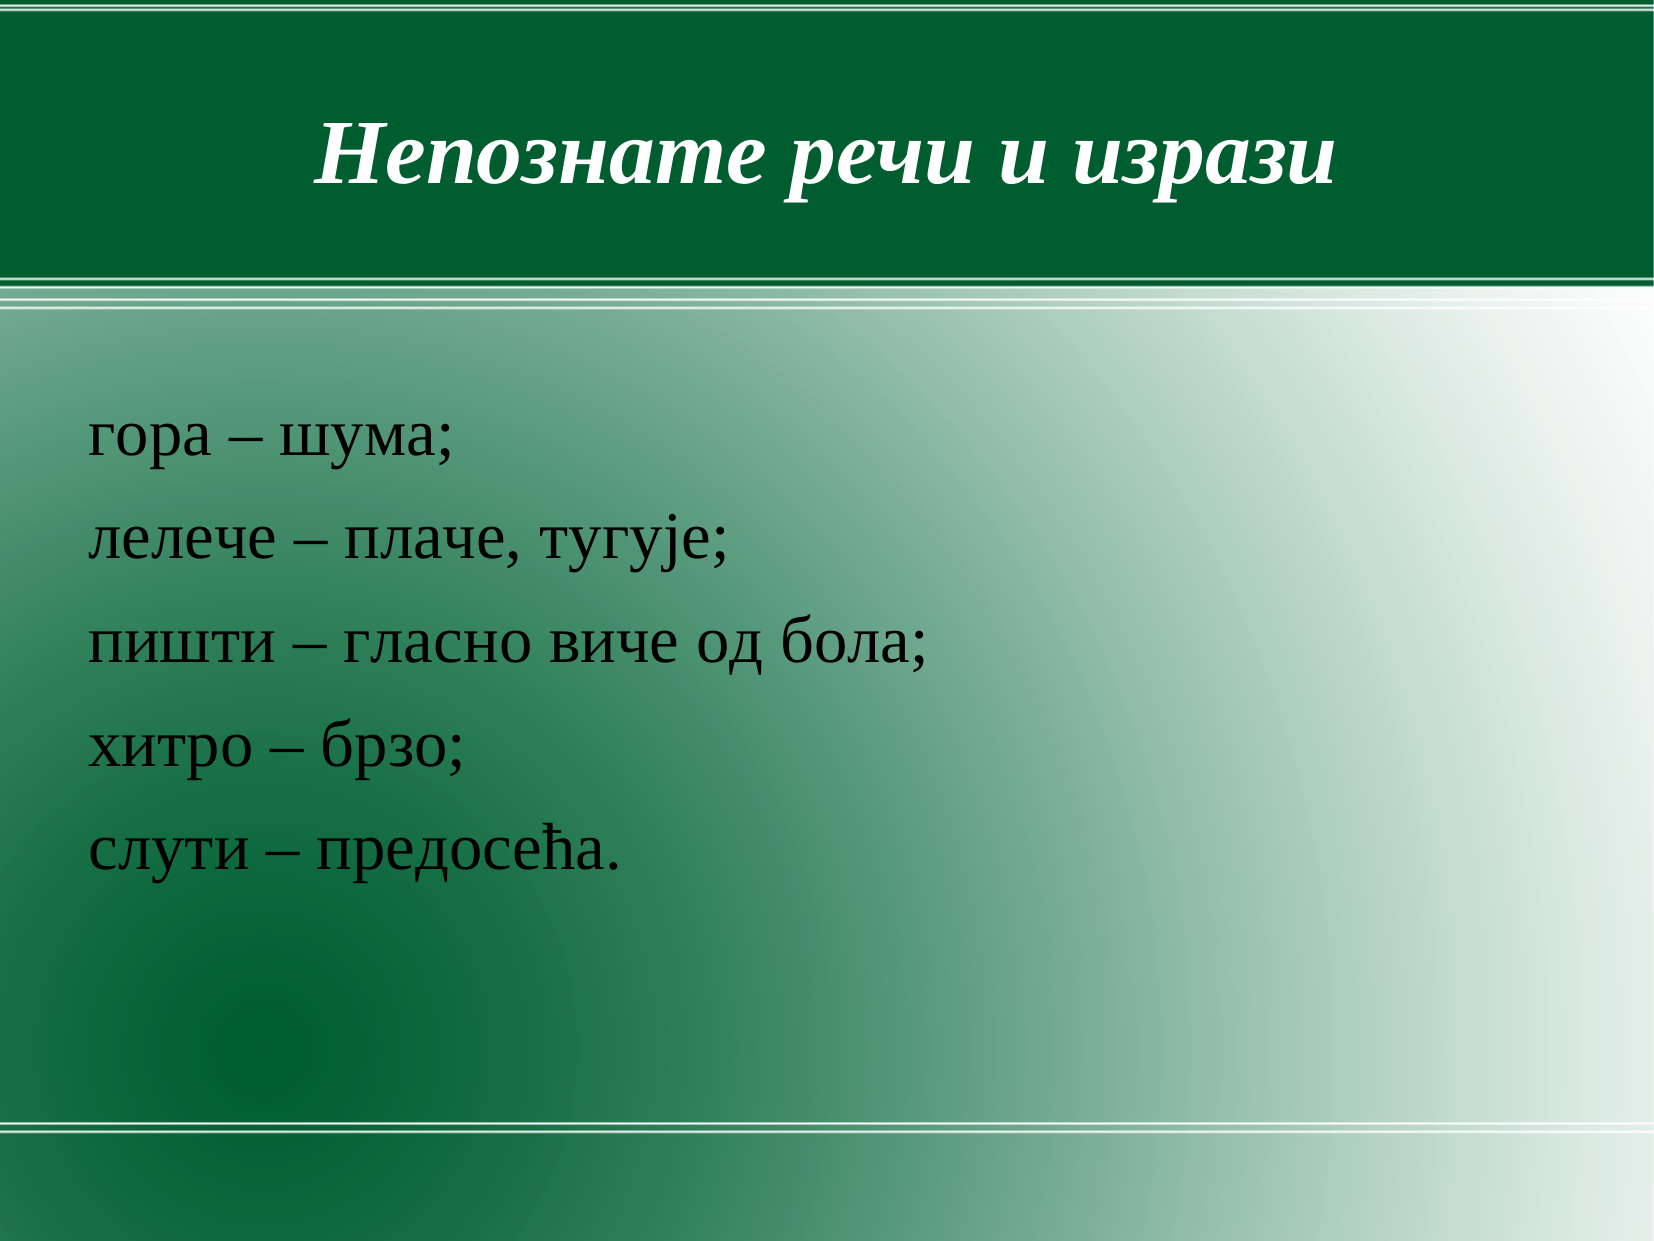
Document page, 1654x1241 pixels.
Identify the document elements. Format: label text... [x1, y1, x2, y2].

title Непознате речи и изрази [82, 49, 1571, 257]
picture [0, 0, 1654, 1241]
list гора – шума; лелече – плаче, тугује; пишти – гласно виче од бола; хитро – брзо; слути – предосећа. [88, 395, 1577, 1241]
